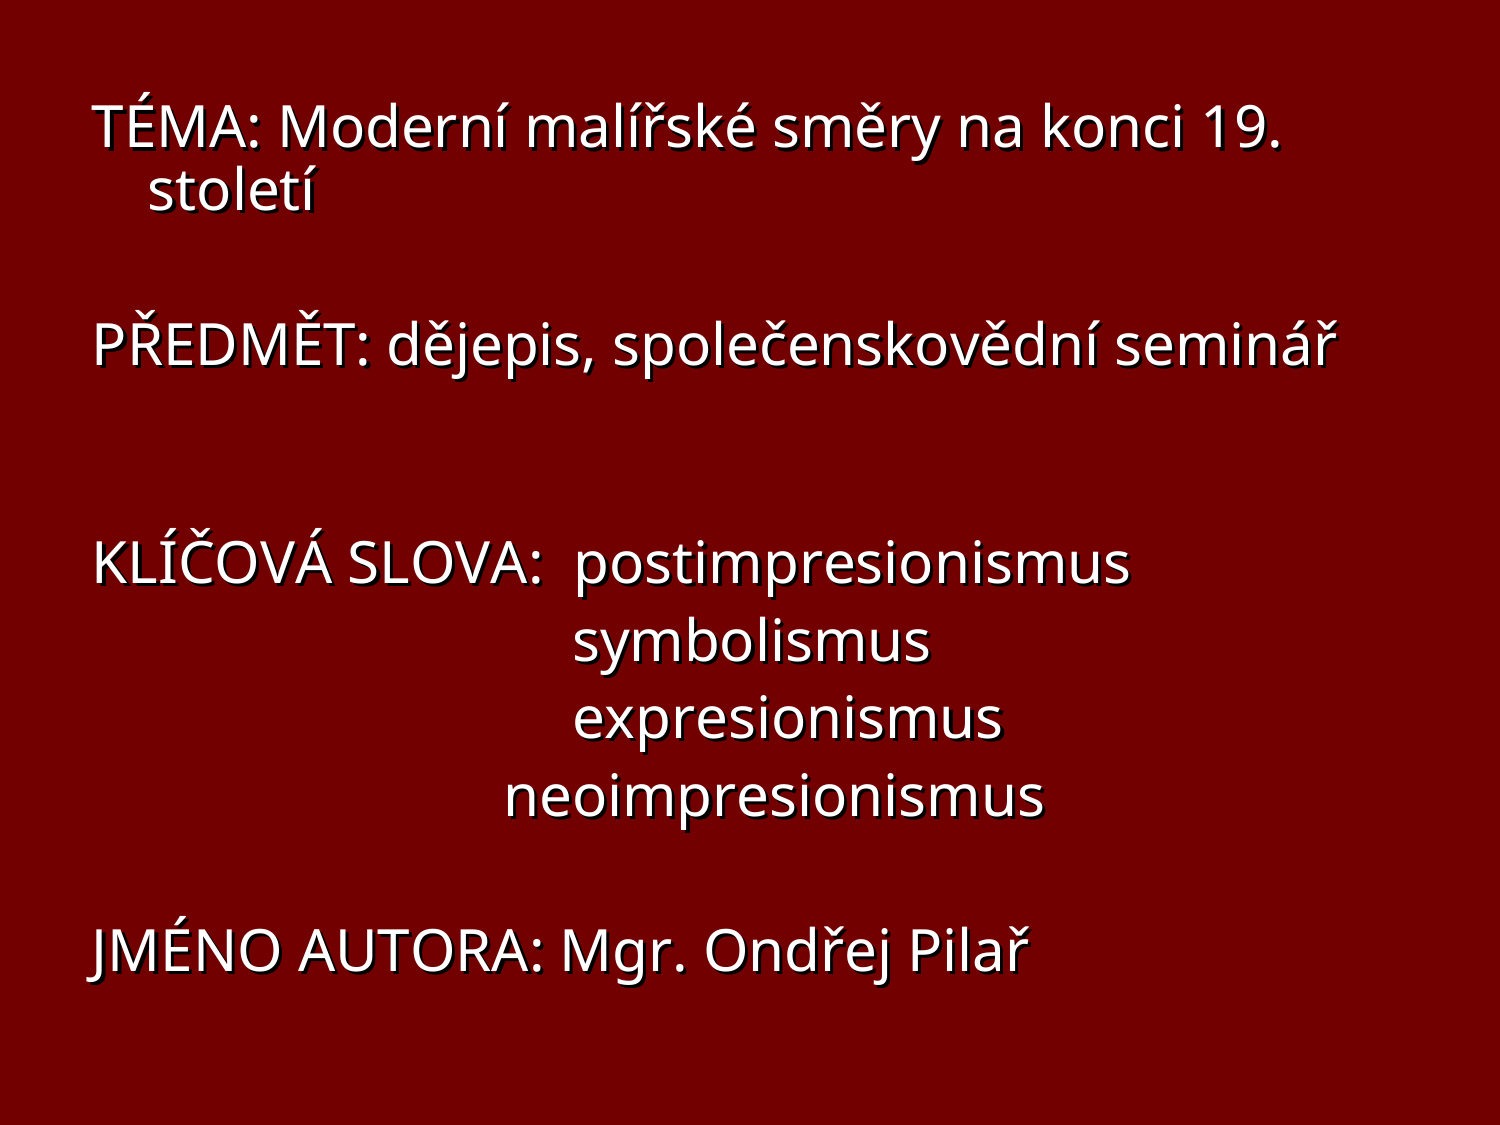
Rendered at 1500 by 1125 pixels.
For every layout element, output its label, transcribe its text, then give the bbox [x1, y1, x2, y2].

list TÉMA: Moderní malířské směry na konci 19. století PŘEDMĚT: dějepis, společenskovědní seminář KLÍČOVÁ SLOVA: postimpresionismus symbolismus expresionismus neoimpresionismus JMÉNO AUTORA: Mgr. Ondřej Pilař [76, 90, 1471, 1006]
